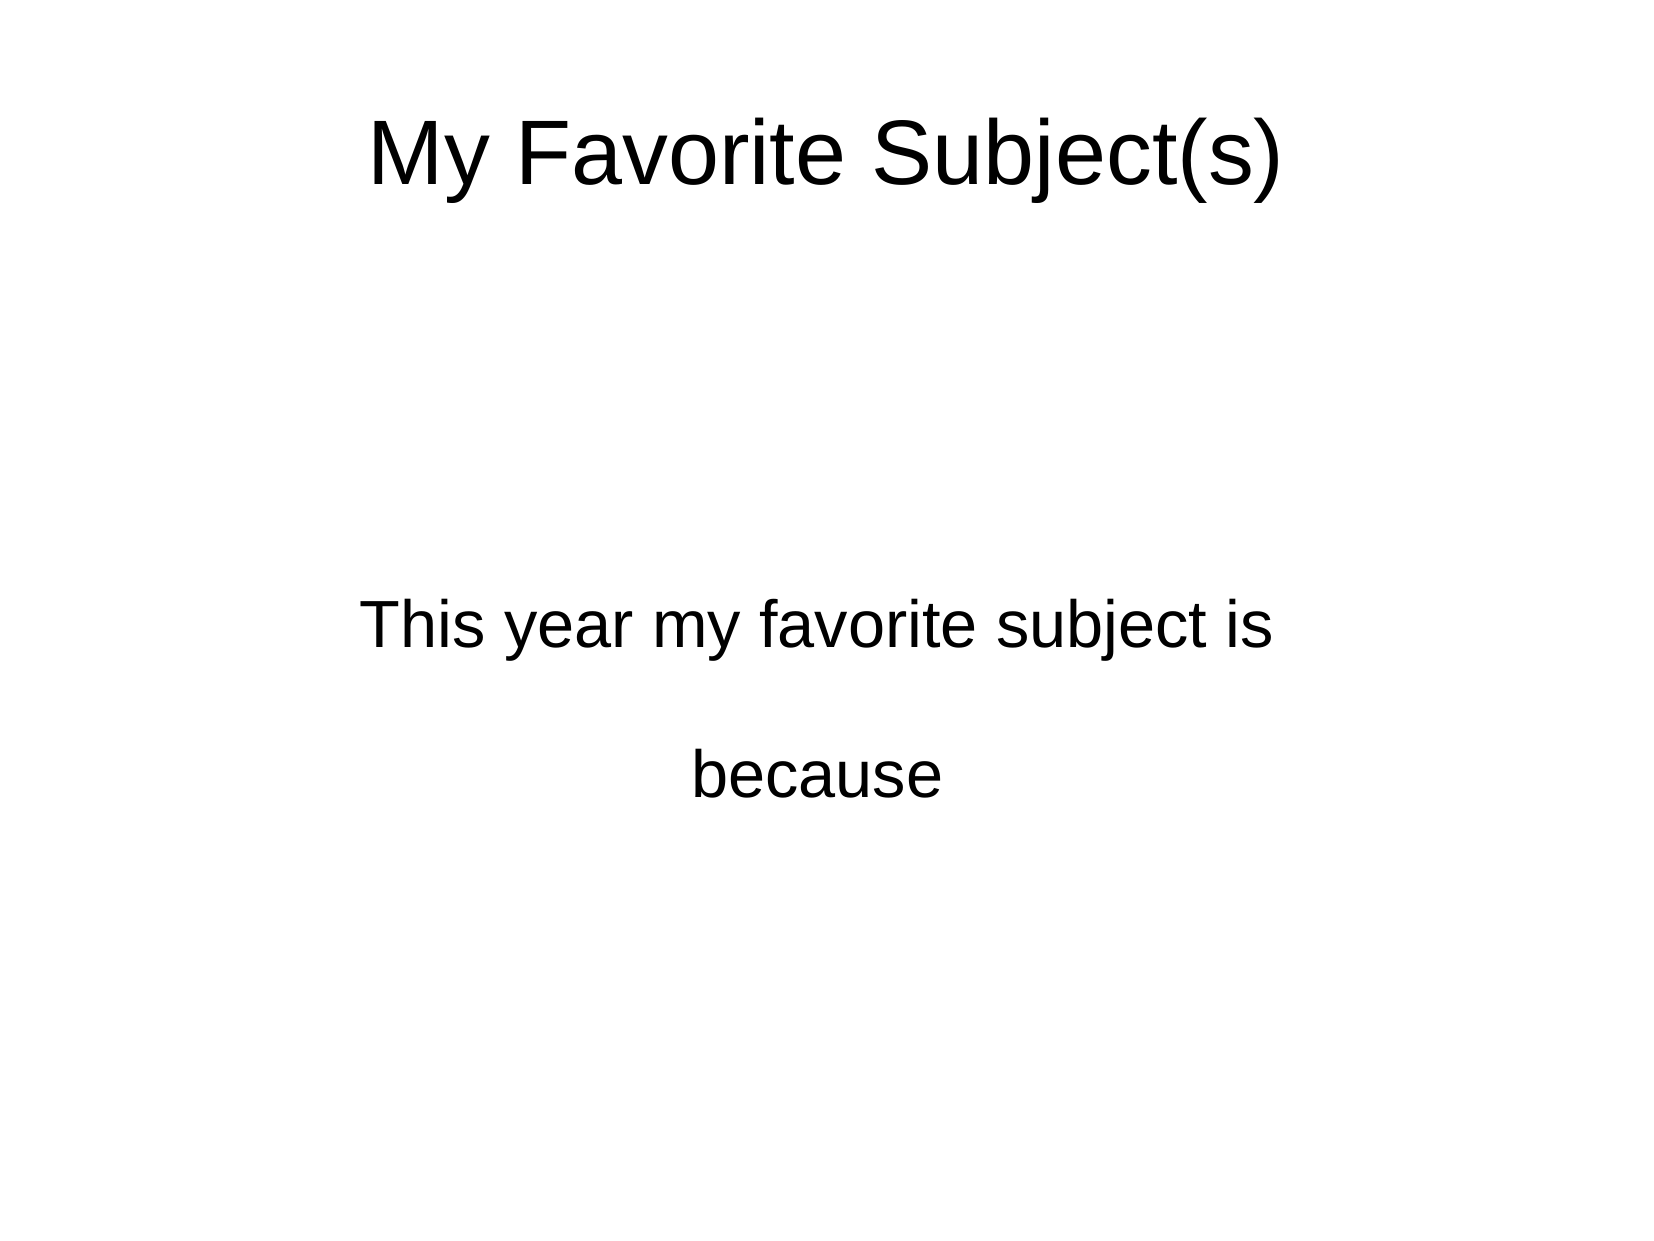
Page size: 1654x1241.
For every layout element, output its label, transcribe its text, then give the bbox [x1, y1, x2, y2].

title My Favorite Subject(s) [82, 56, 1571, 250]
subtitle This year my favorite subject is because [82, 297, 1571, 1102]
